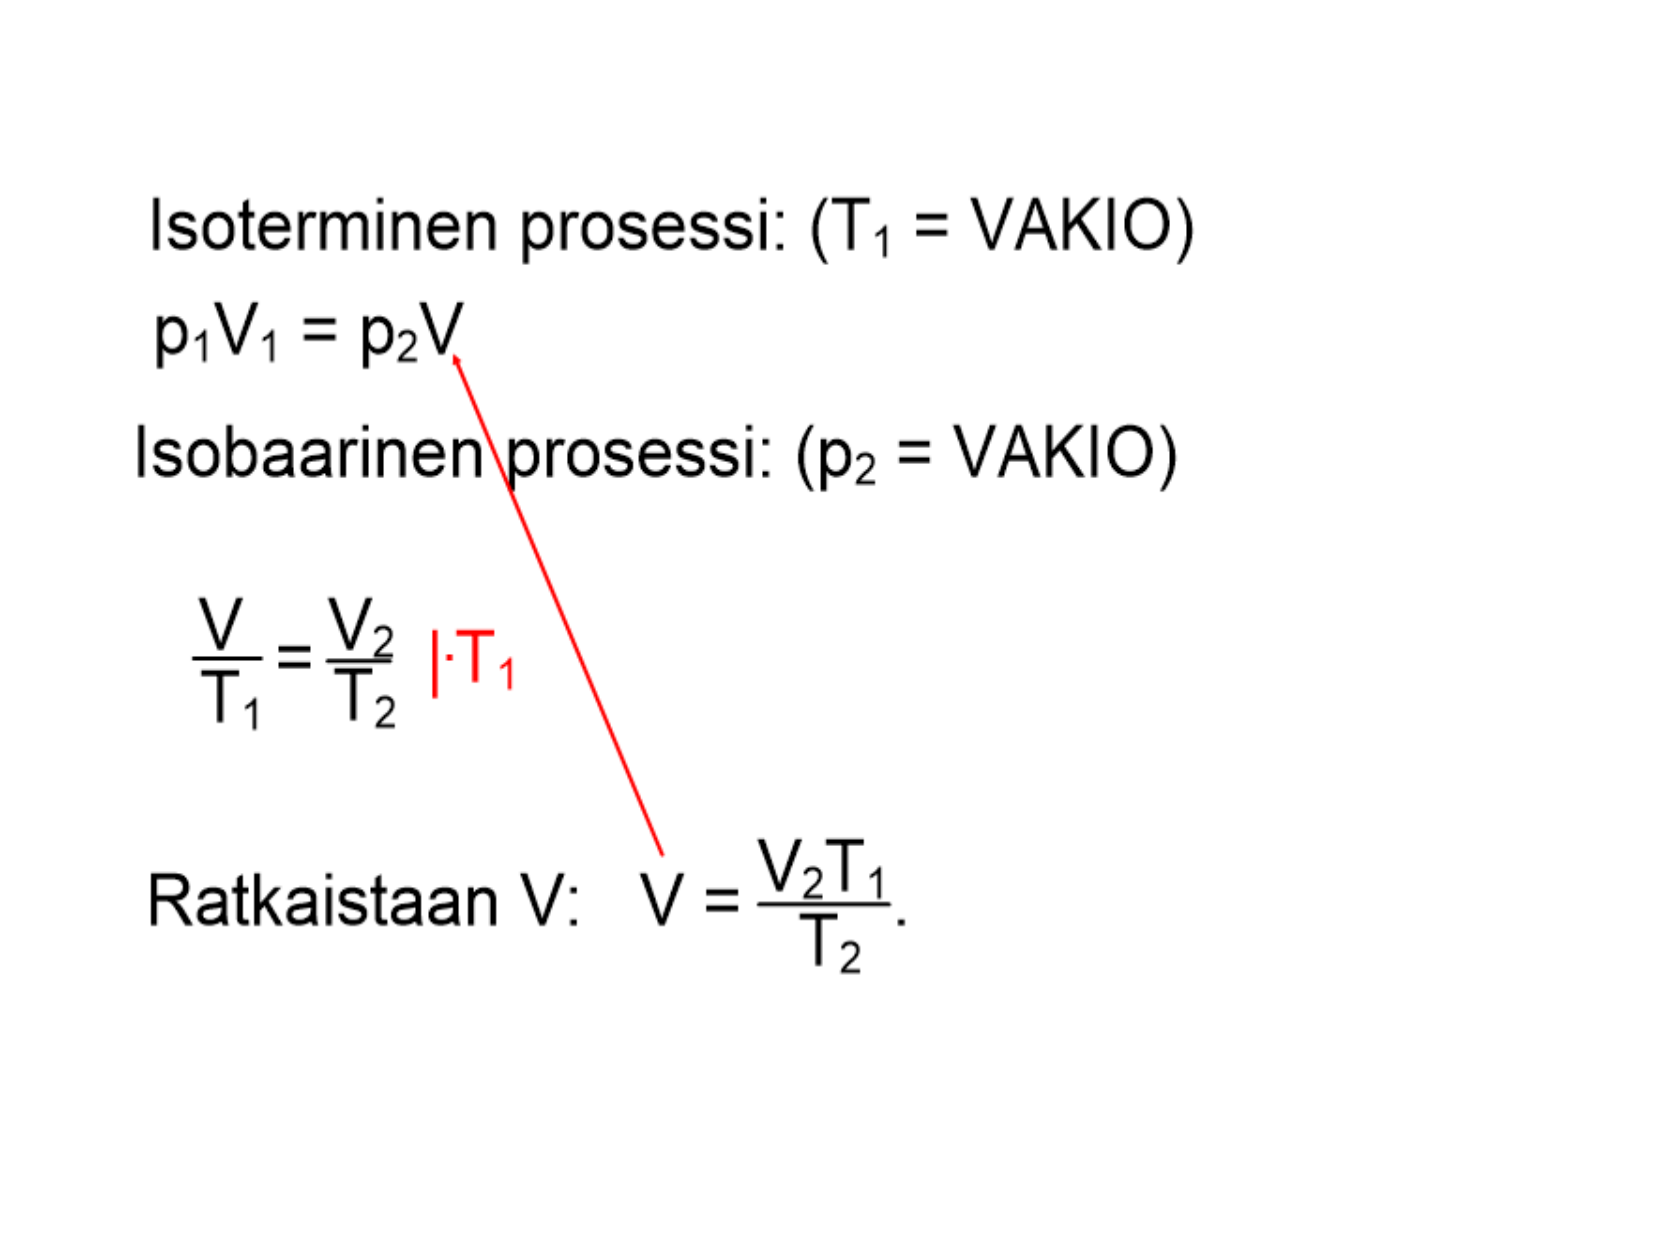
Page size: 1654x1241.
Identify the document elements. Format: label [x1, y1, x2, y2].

picture [82, 127, 1430, 1004]
